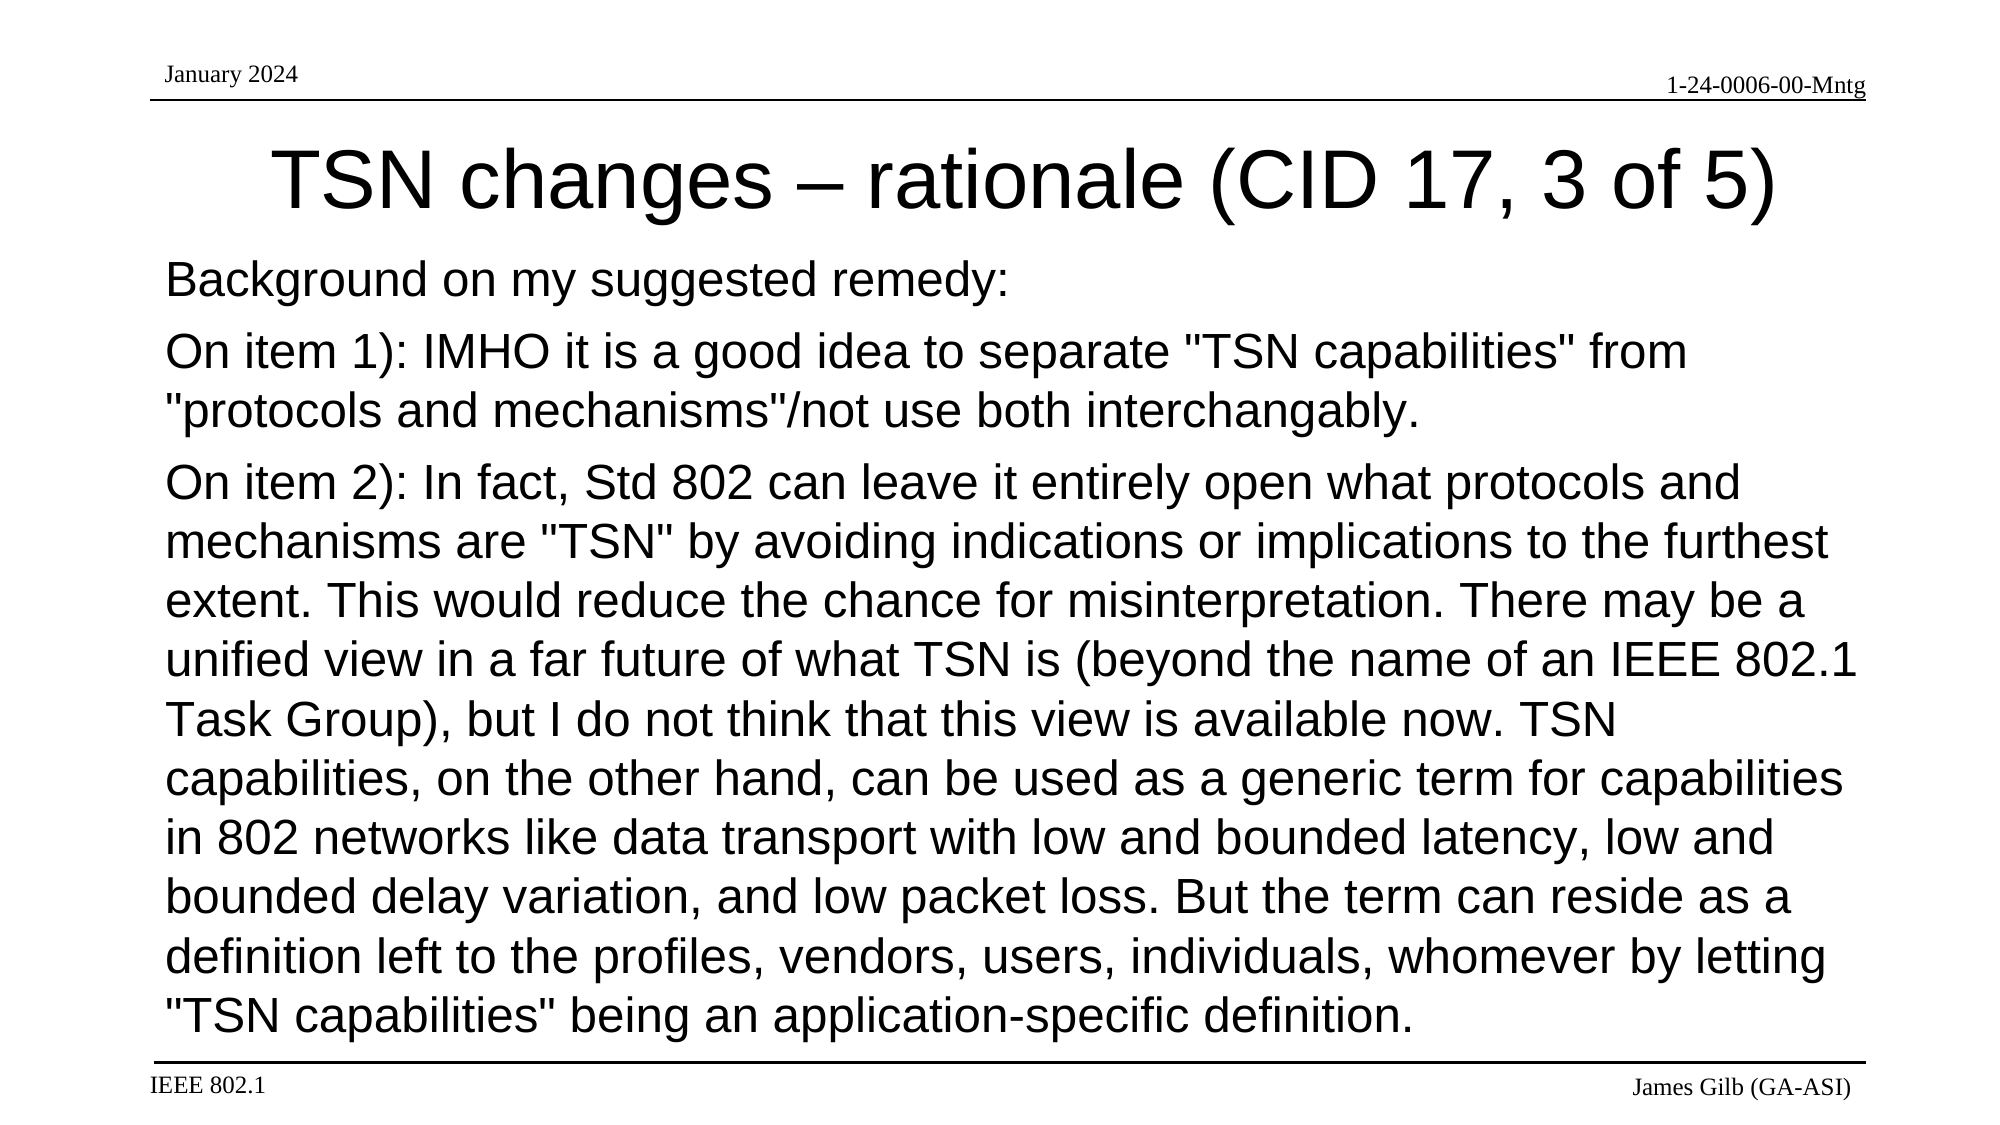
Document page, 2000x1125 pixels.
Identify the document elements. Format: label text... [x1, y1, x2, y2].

list Background on my suggested remedy: On item 1): IMHO it is a good idea to separate "TSN capabilities" from "protocols and mechanisms"/not use both interchangably. On item 2): In fact, Std 802 can leave it entirely open what protocols and mechanisms are "TSN" by avoiding indications or implications to the furthest extent. This would reduce the chance for misinterpretation. There may be a unified view in a far future of what TSN is (beyond the name of an IEEE 802.1 Task Group), but I do not think that this view is available now. TSN capabilities, on the other hand, can be used as a generic term for capabilities in 802 networks like data transport with low and bounded latency, low and bounded delay variation, and low packet loss. But the term can reside as a definition left to the profiles, vendors, users, individuals, whomever by letting "TSN capabilities" being an application-specific definition. [149, 239, 1900, 1051]
title TSN changes – rationale (CID 17, 3 of 5) [150, 112, 1900, 238]
